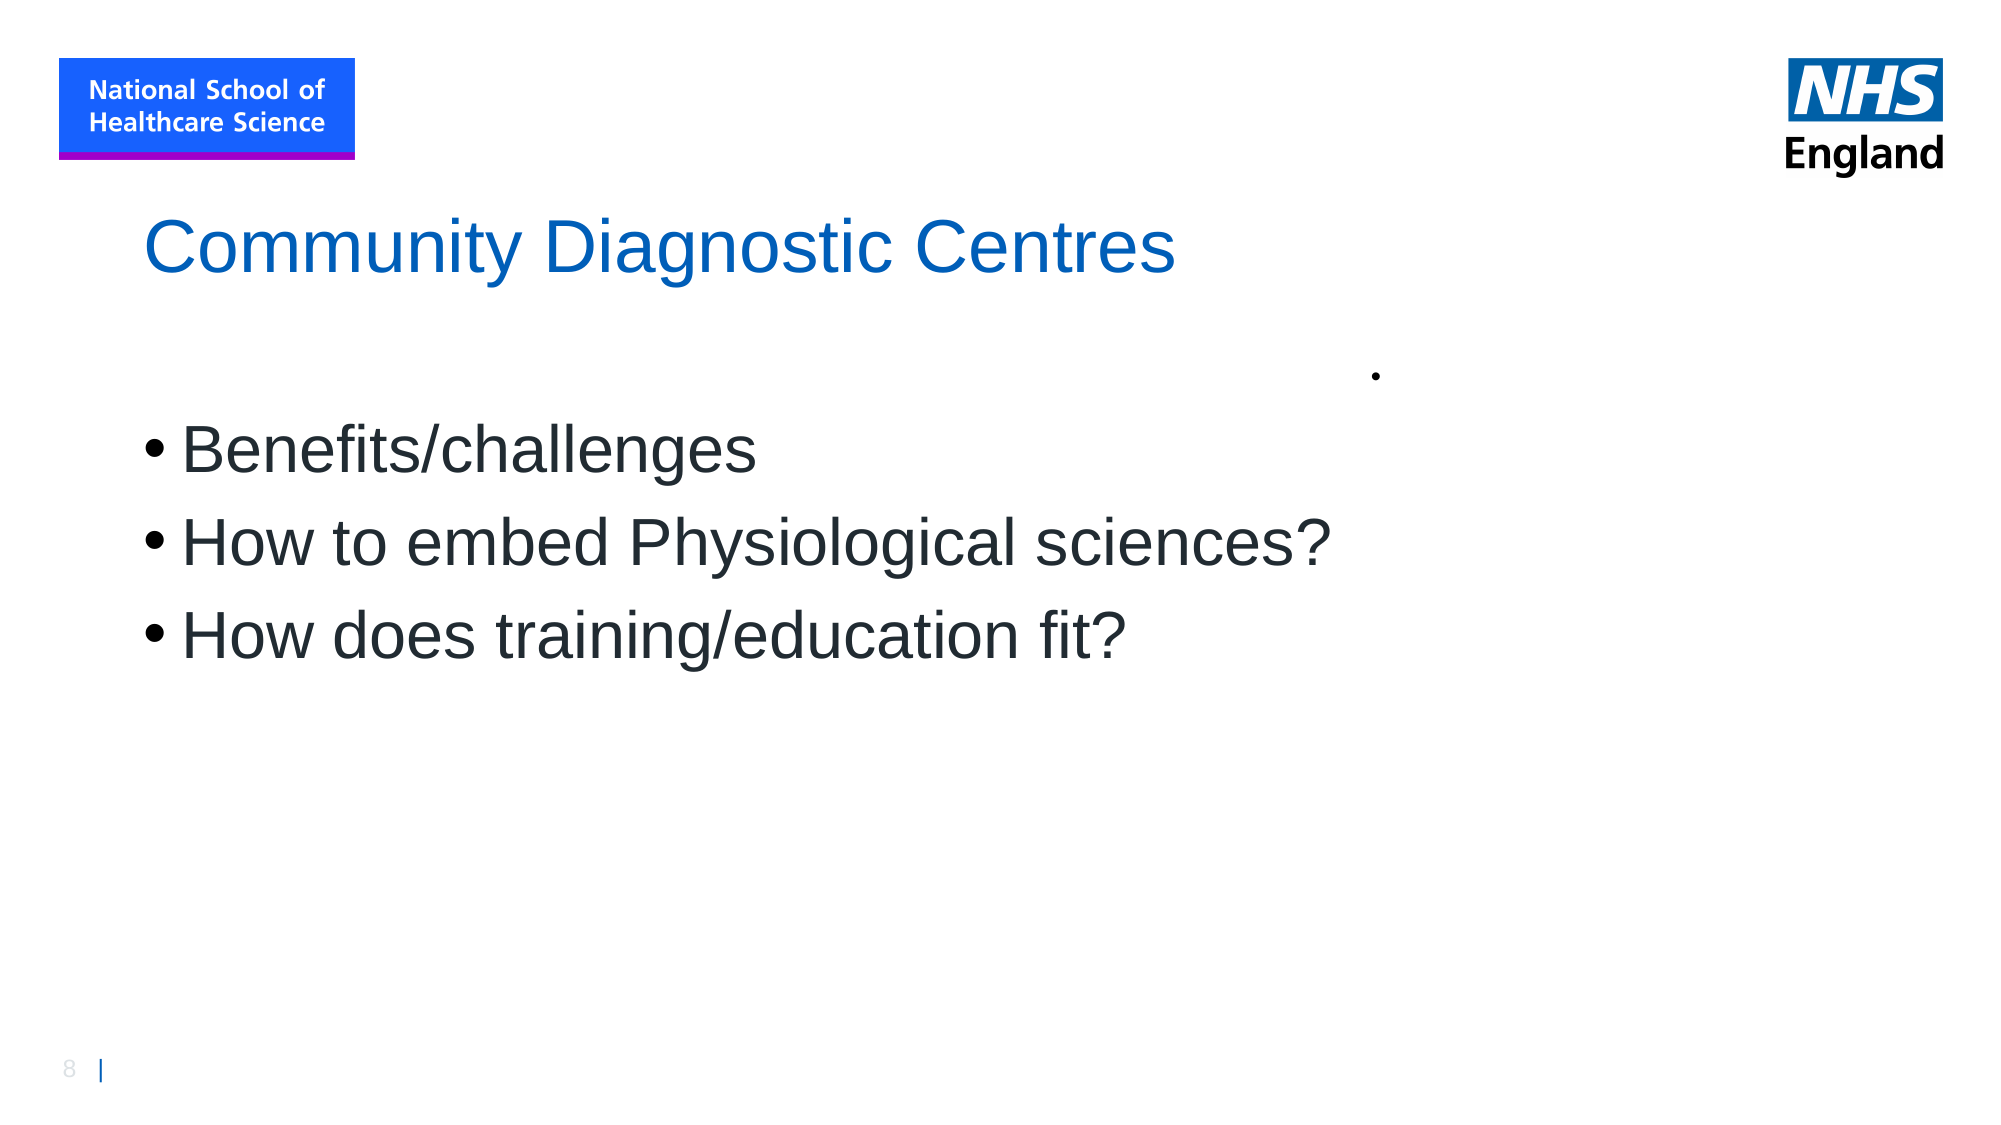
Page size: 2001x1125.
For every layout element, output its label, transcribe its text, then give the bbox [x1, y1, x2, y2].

title Community Diagnostic Centres [128, 198, 1875, 299]
list Benefits/challenges How to embed Physiological sciences? How does training/education fit? [128, 351, 1875, 1058]
